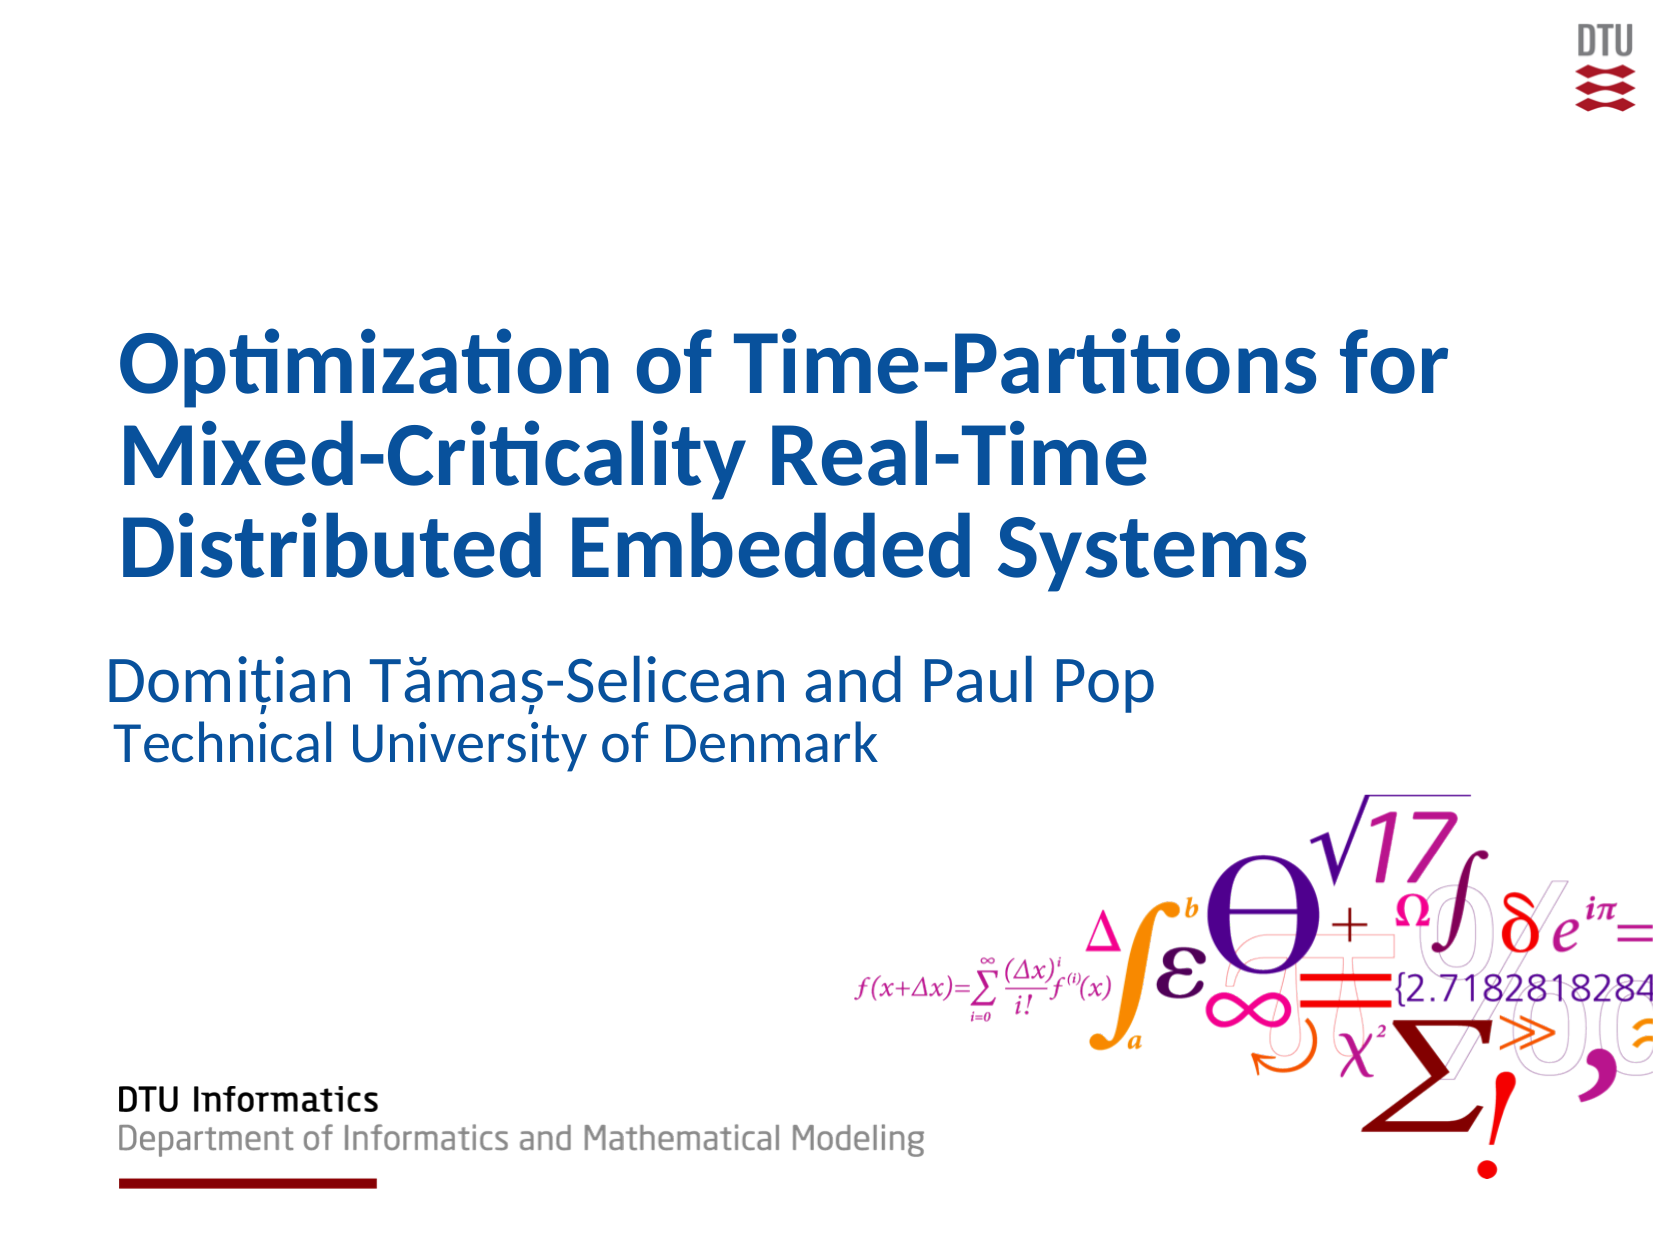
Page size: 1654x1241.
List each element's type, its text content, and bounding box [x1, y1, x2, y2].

picture [1555, 23, 1637, 113]
text_box Domițian Tămaș-Selicean and Paul Pop Technical University of Denmark [100, 652, 1164, 948]
title Optimization of Time-Partitions for Mixed-Criticality Real-Time Distributed Embedded Systems [118, 295, 1571, 631]
picture [118, 794, 1654, 1190]
